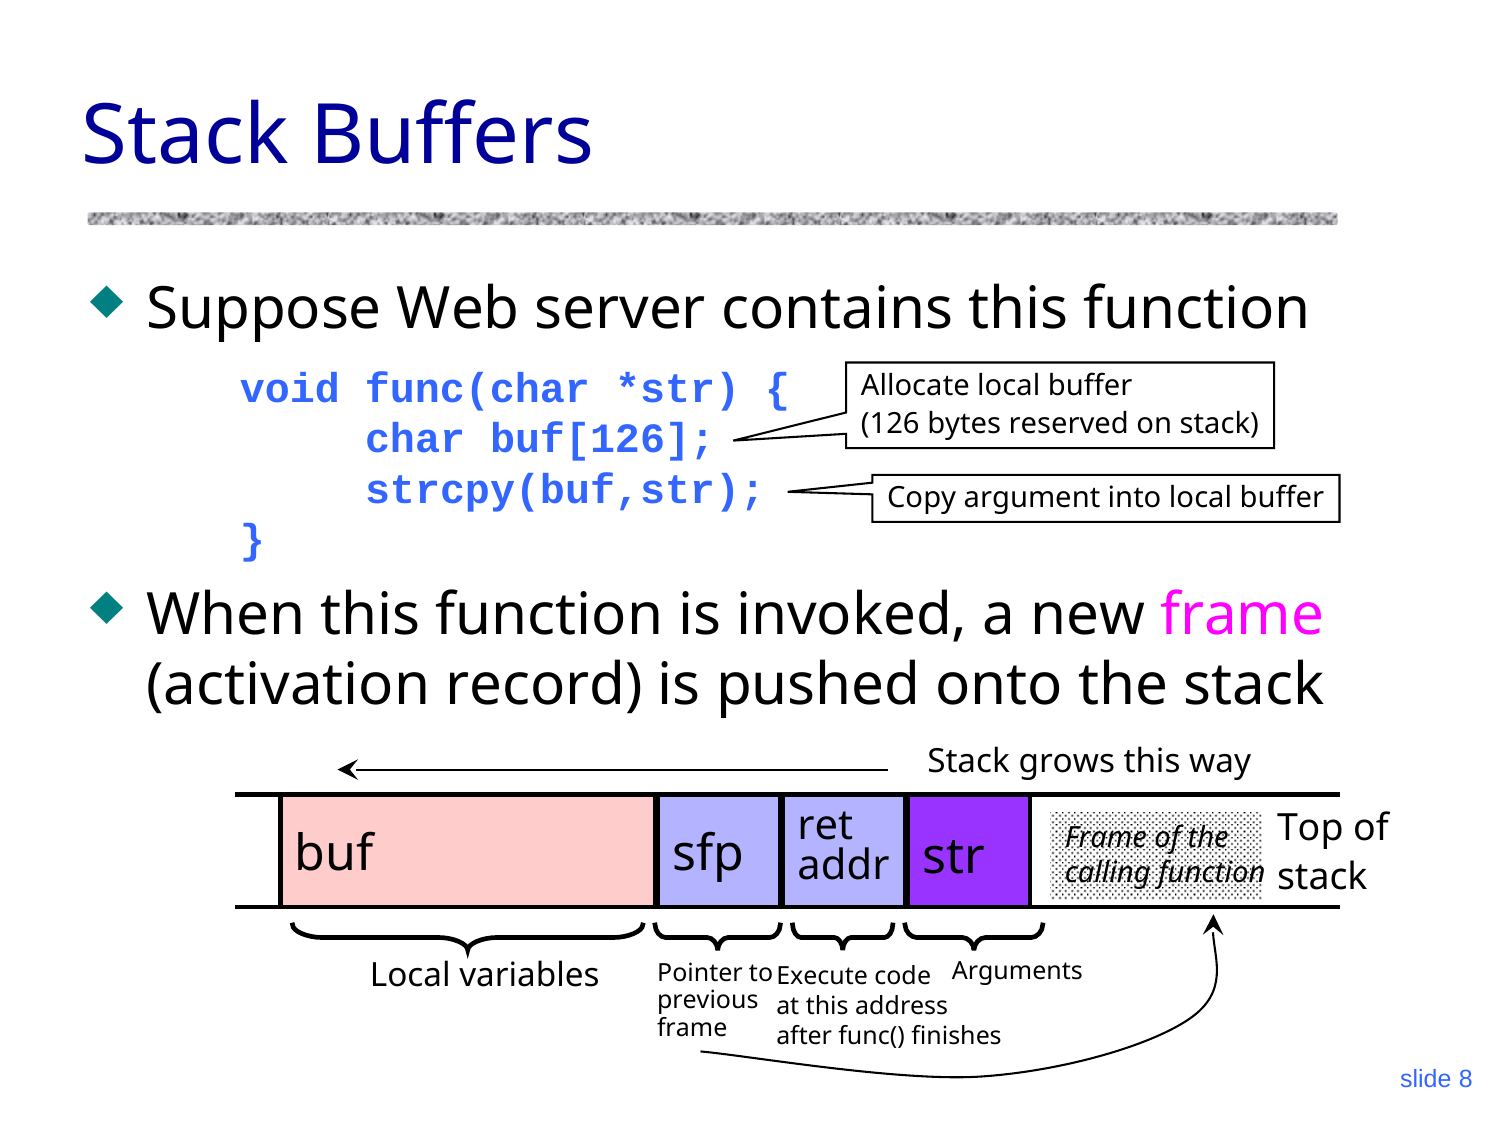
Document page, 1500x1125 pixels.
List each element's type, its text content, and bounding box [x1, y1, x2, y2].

text_box Top of stack [1262, 799, 1405, 906]
text_box sfp [657, 794, 781, 907]
text_box slide <number> [1174, 1025, 1488, 1101]
text_box Allocate local buffer (126 bytes reserved on stack) [733, 362, 1275, 449]
text_box ret addr [782, 794, 906, 907]
title Stack Buffers [66, 37, 1418, 188]
text_box Local variables [307, 949, 615, 1002]
text_box Stack grows this way [912, 736, 1267, 788]
text_box Copy argument into local buffer [787, 474, 1340, 522]
list Suppose Web server contains this function void func(char *str) { char buf[126]; strcpy(buf,str); } When this function is invoked, a new frame (activation record) is pushed onto the stack [74, 262, 1450, 1026]
text_box Pointer to previous frame [615, 957, 789, 1049]
text_box Arguments [937, 949, 1099, 993]
text_box Frame of the calling function [1050, 812, 1263, 901]
picture [87, 212, 1338, 226]
text_box str [907, 794, 1031, 907]
text_box buf [280, 794, 656, 907]
text_box Execute code at this address after func() finishes [761, 957, 1031, 1058]
